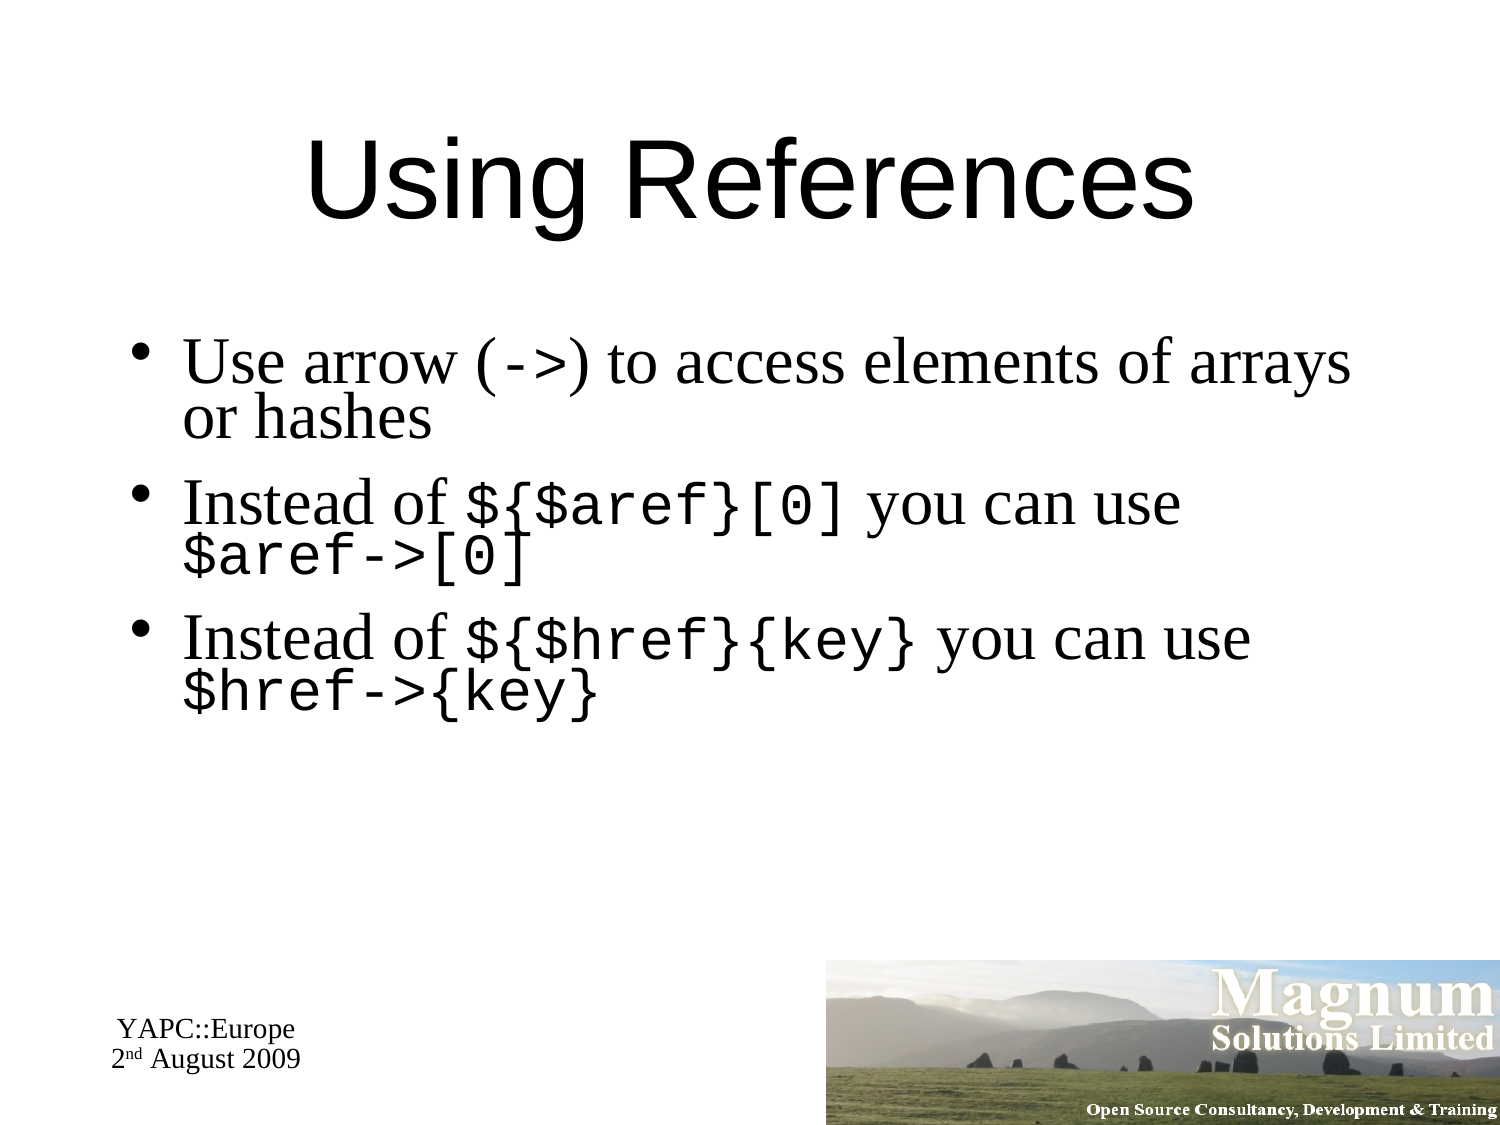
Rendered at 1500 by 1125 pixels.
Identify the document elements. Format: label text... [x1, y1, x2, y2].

list Use arrow (->) to access elements of arrays or hashes Instead of ${$aref}[0] you can use $aref->[0] Instead of ${$href}{key} you can use $href->{key} [112, 337, 1388, 741]
title Using References [112, 62, 1388, 250]
picture [826, 960, 1500, 1125]
